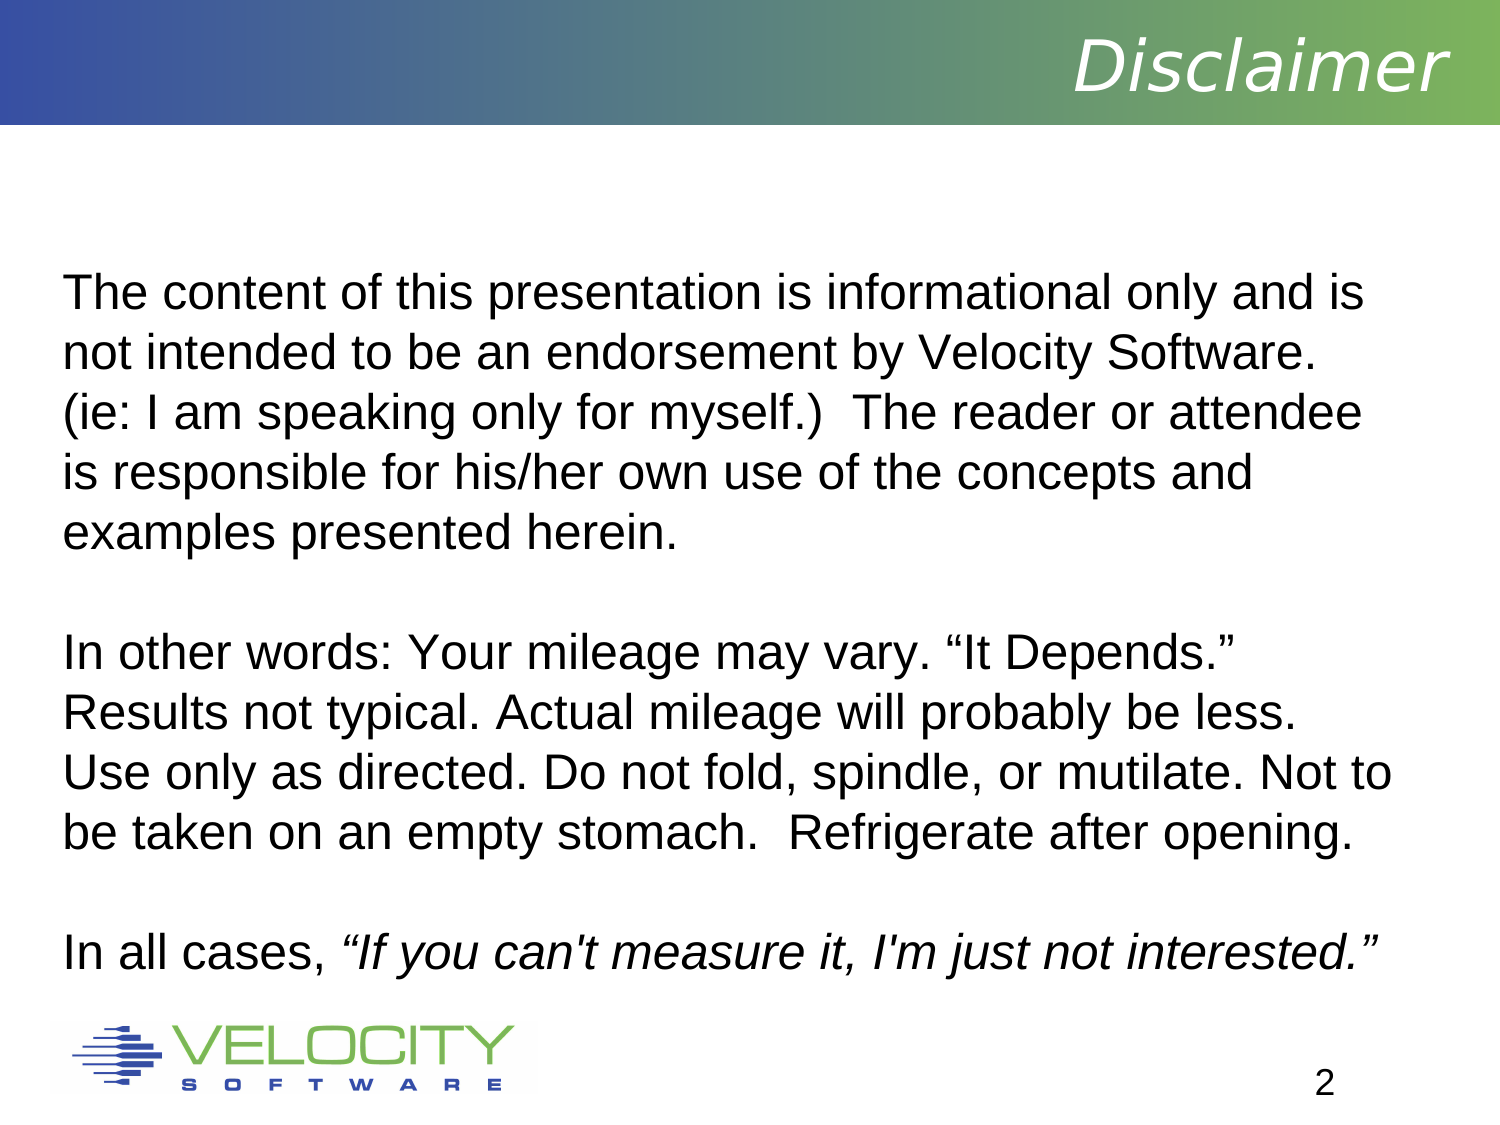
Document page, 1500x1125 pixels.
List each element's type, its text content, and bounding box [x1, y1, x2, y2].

picture [50, 1021, 538, 1094]
title Disclaimer [62, 12, 1463, 113]
text_box The content of this presentation is informational only and is not intended to be an endorsement by Velocity Software. (ie: I am speaking only for myself.) The reader or attendee is responsible for his/her own use of the concepts and examples presented herein. In other words: Your mileage may vary. “It Depends.” Results not typical. Actual mileage will probably be less. Use only as directed. Do not fold, spindle, or mutilate. Not to be taken on an empty stomach. Refrigerate after opening. In all cases, “If you can't measure it, I'm just not interested.” [62, 259, 1438, 980]
